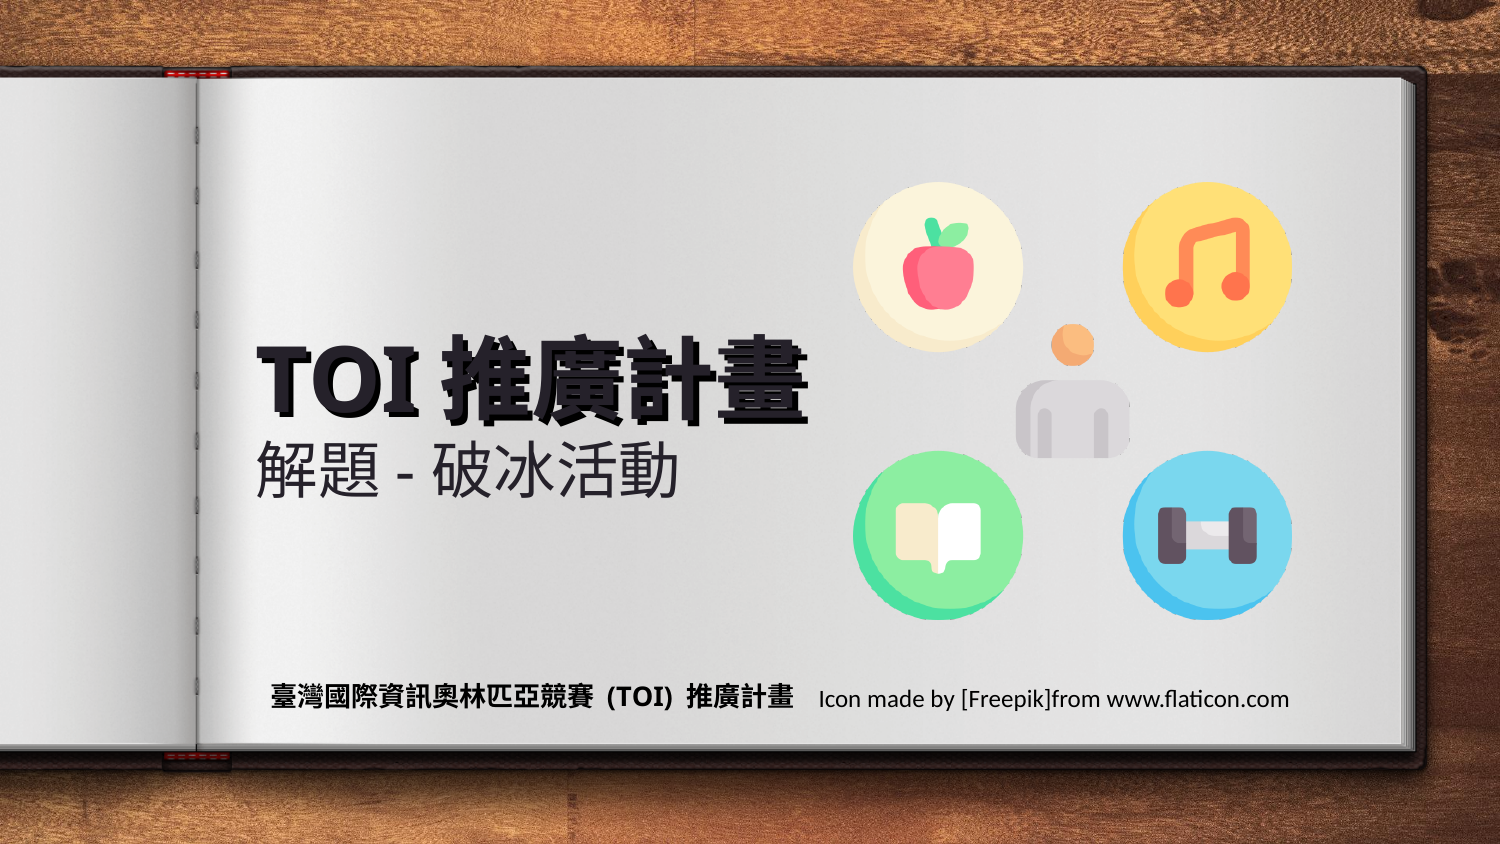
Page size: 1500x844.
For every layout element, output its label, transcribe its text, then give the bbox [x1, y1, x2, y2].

text_box Icon made by [Freepik]from www.flaticon.com [804, 675, 1385, 720]
picture [853, 182, 1292, 620]
title TOI推廣計畫 解題-破冰活動 [240, 262, 853, 565]
